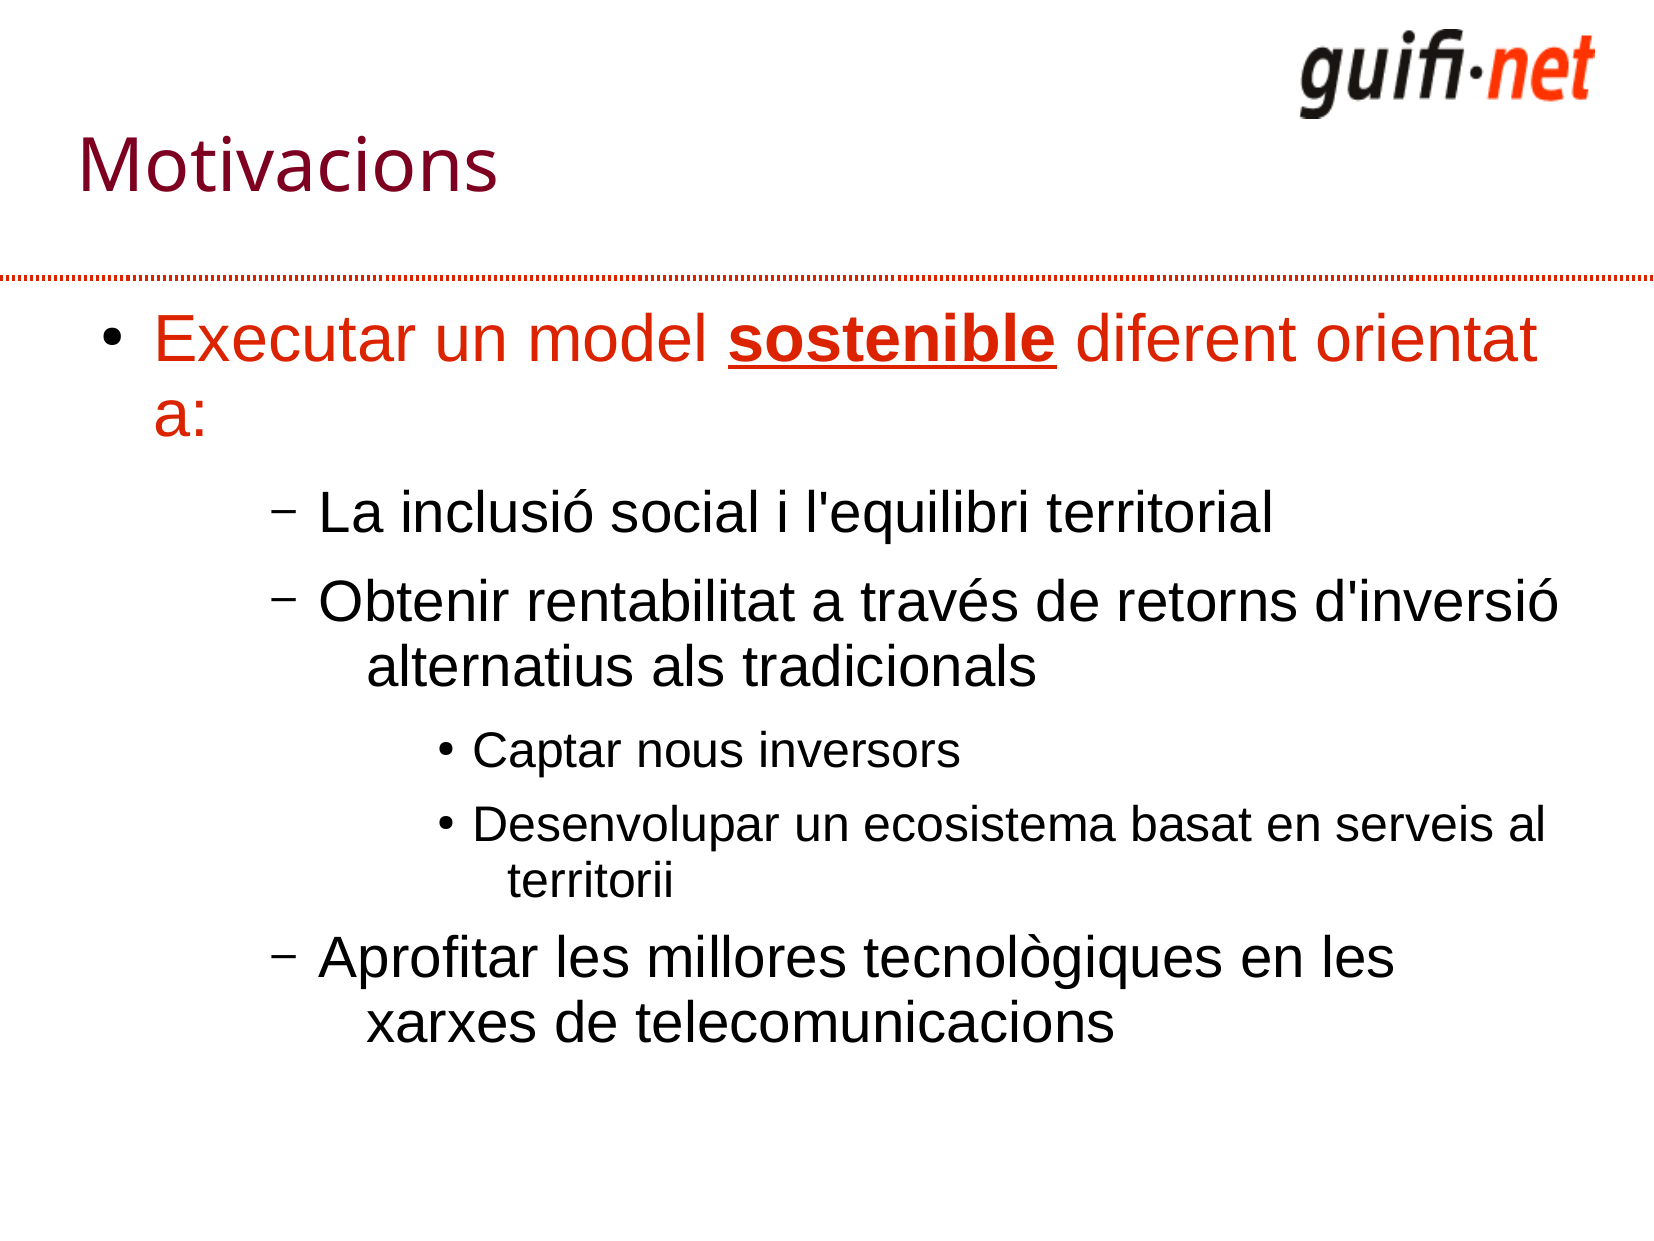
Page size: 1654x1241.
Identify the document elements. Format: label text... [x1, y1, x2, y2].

list Executar un model sostenible diferent orientat a: La inclusió social i l'equilibri territorial Obtenir rentabilitat a través de retorns d'inversió alternatius als tradicionals Captar nous inversors Desenvolupar un ecosistema basat en serveis al territorii Aprofitar les millores tecnològiques en les xarxes de telecomunicacions [82, 301, 1571, 1105]
title Motivacions [76, 66, 1093, 259]
picture [1299, 29, 1595, 119]
